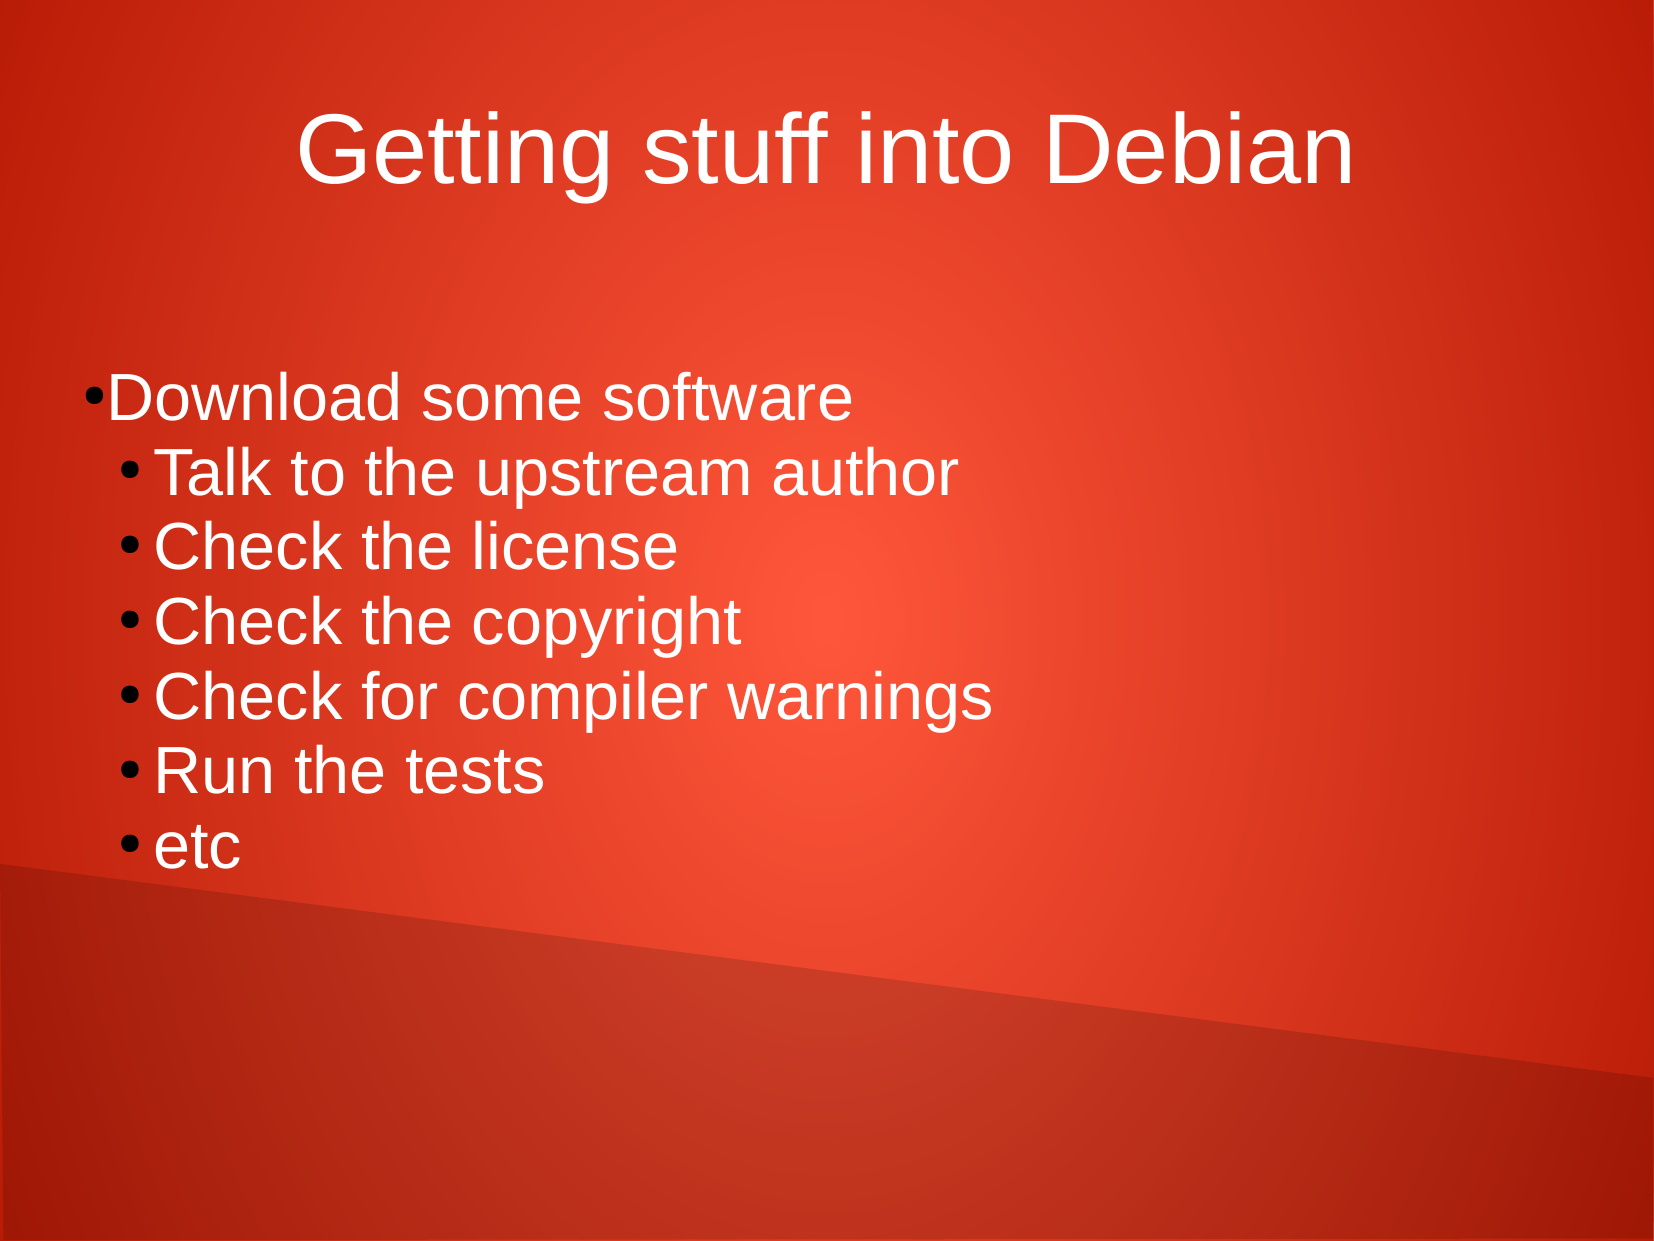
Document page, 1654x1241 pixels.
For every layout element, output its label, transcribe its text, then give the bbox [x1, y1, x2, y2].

subtitle Download some software Talk to the upstream author Check the license Check the copyright Check for compiler warnings Run the tests etc [82, 299, 1571, 1019]
title Getting stuff into Debian [82, 47, 1571, 252]
